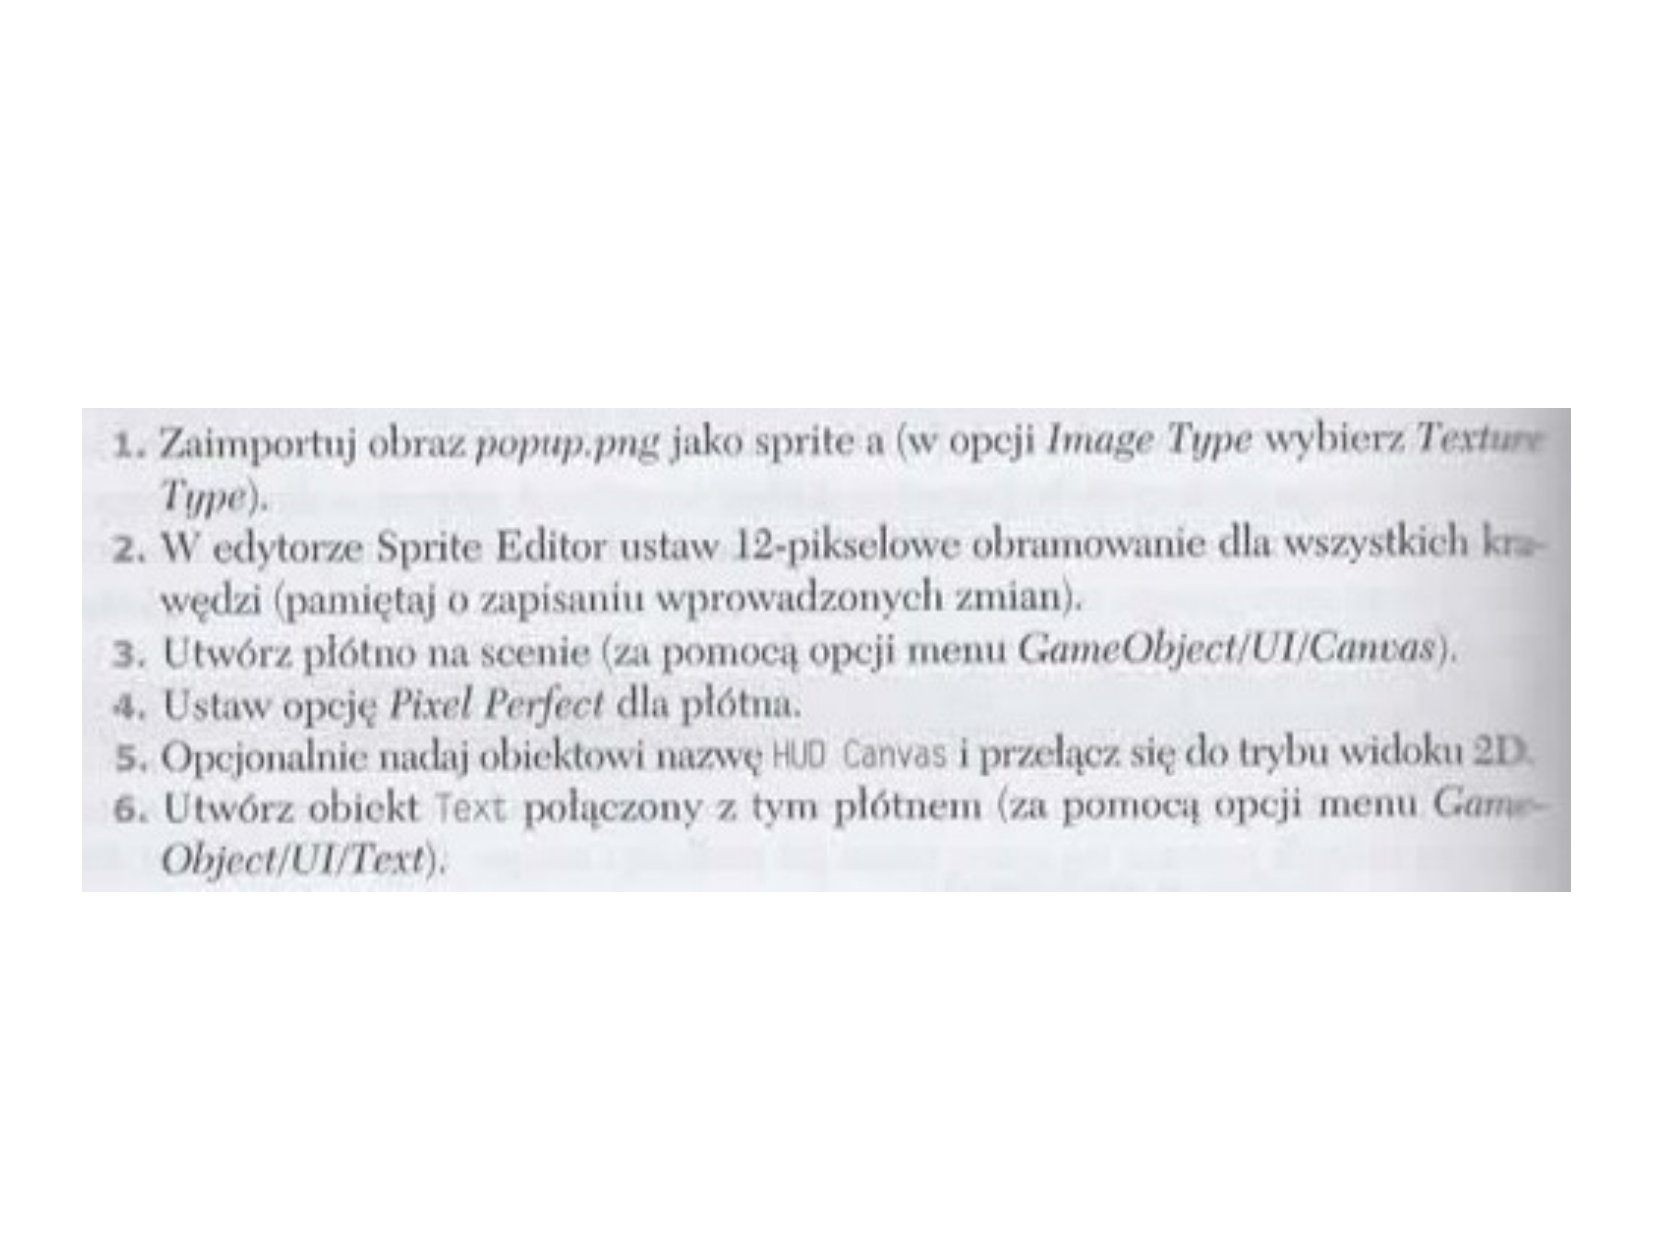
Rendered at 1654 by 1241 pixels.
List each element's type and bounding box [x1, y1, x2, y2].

picture [82, 408, 1571, 892]
